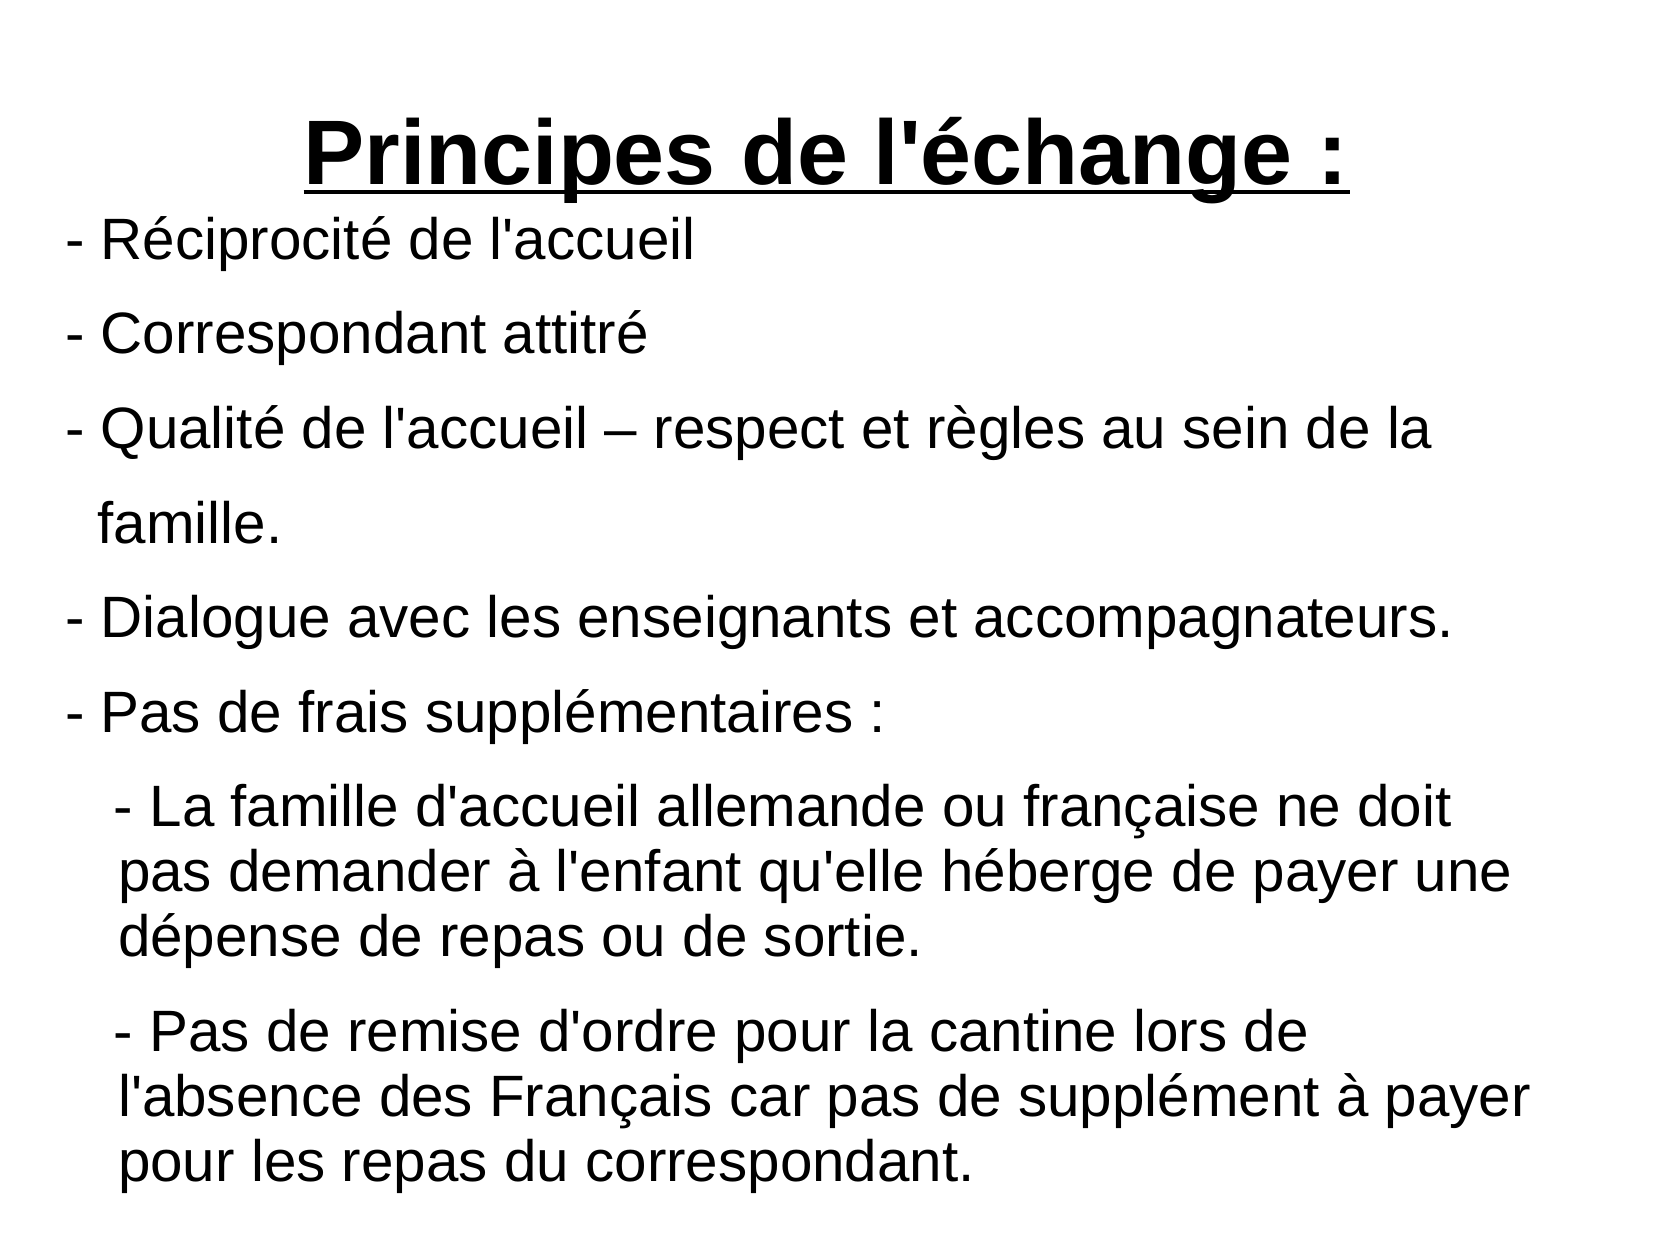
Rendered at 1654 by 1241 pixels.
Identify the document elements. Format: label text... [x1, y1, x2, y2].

list - Réciprocité de l'accueil - Correspondant attitré - Qualité de l'accueil – respect et règles au sein de la famille. - Dialogue avec les enseignants et accompagnateurs. - Pas de frais supplémentaires : - La famille d'accueil allemande ou française ne doit pas demander à l'enfant qu'elle héberge de payer une dépense de repas ou de sortie. - Pas de remise d'ordre pour la cantine lors de l'absence des Français car pas de supplément à payer pour les repas du correspondant. [47, 206, 1536, 1241]
title Principes de l'échange : [82, 56, 1571, 250]
